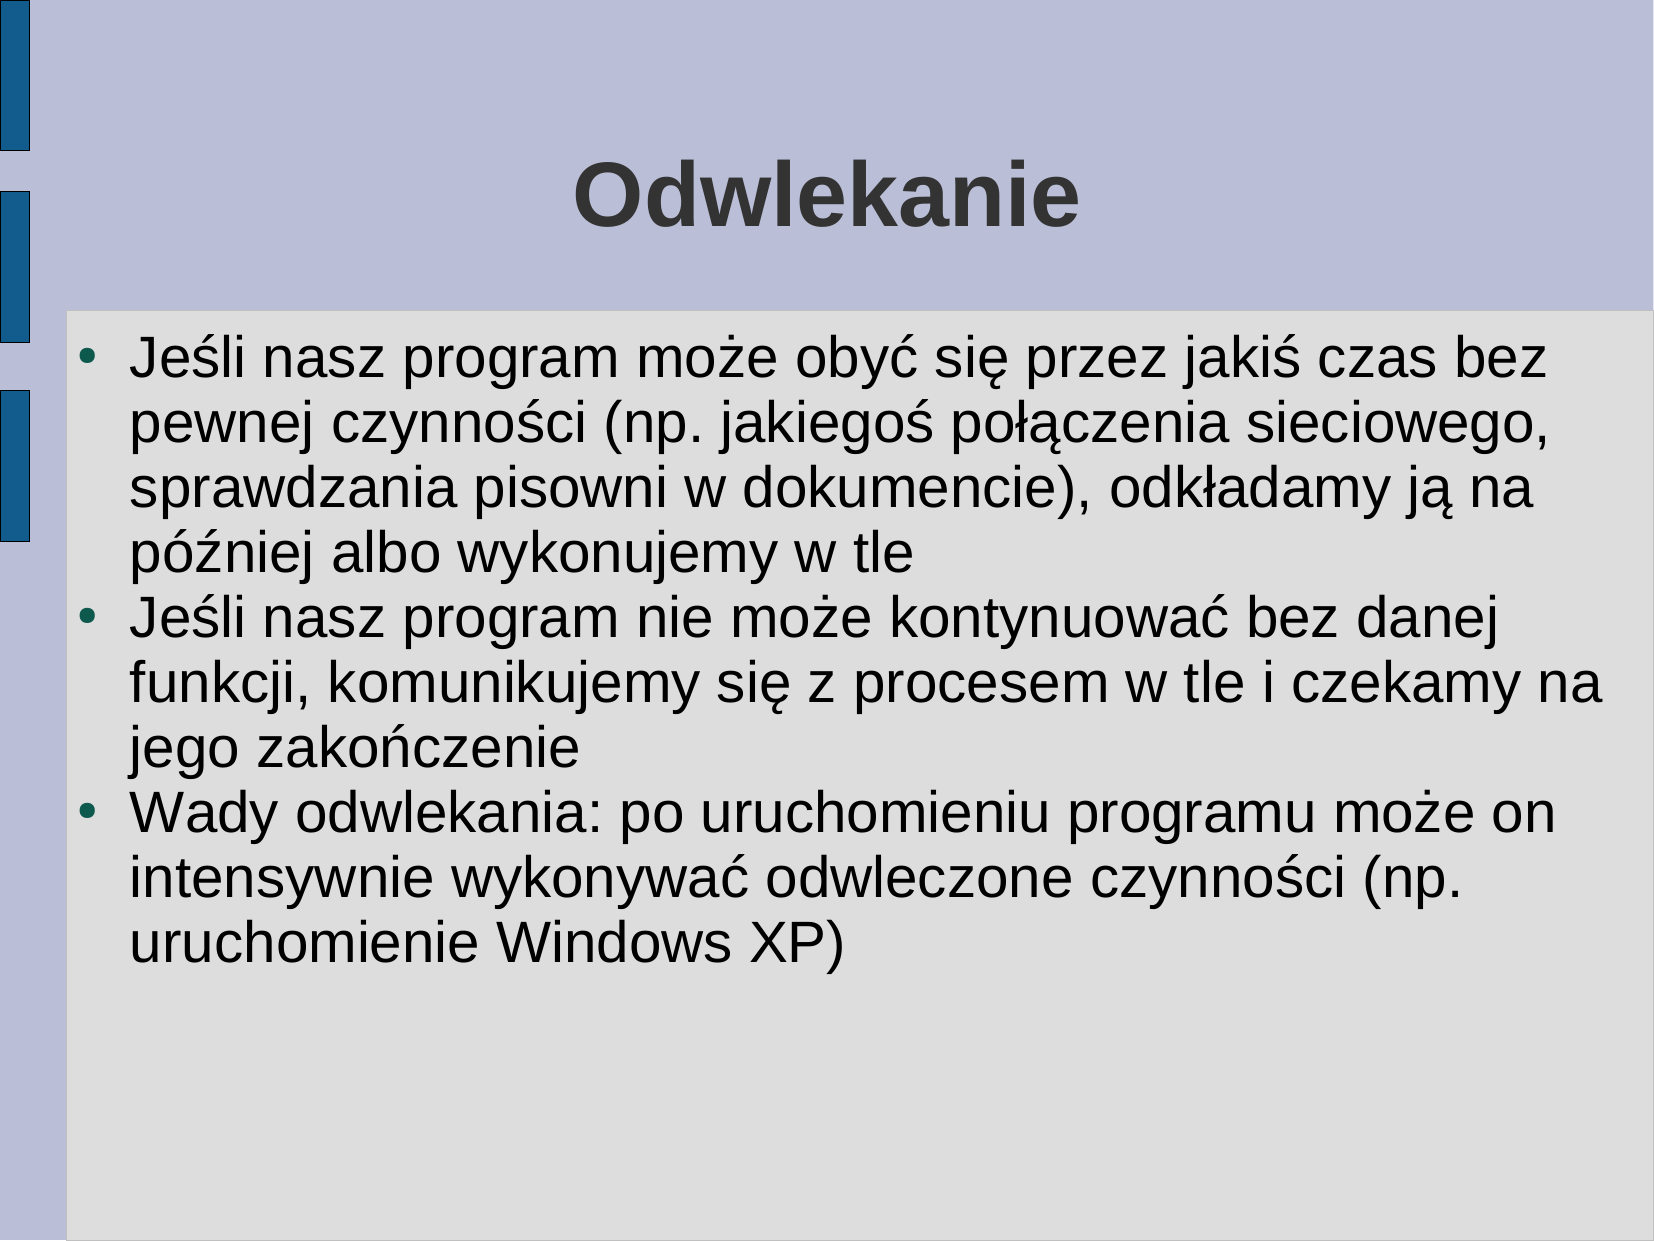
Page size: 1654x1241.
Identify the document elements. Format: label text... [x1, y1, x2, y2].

list Jeśli nasz program może obyć się przez jakiś czas bez pewnej czynności (np. jakiegoś połączenia sieciowego, sprawdzania pisowni w dokumencie), odkładamy ją na później albo wykonujemy w tle Jeśli nasz program nie może kontynuować bez danej funkcji, komunikujemy się z procesem w tle i czekamy na jego zakończenie Wady odwlekania: po uruchomieniu programu może on intensywnie wykonywać odwleczone czynności (np. uruchomienie Windows XP) [59, 324, 1625, 1241]
title Odwlekanie [121, 91, 1534, 299]
